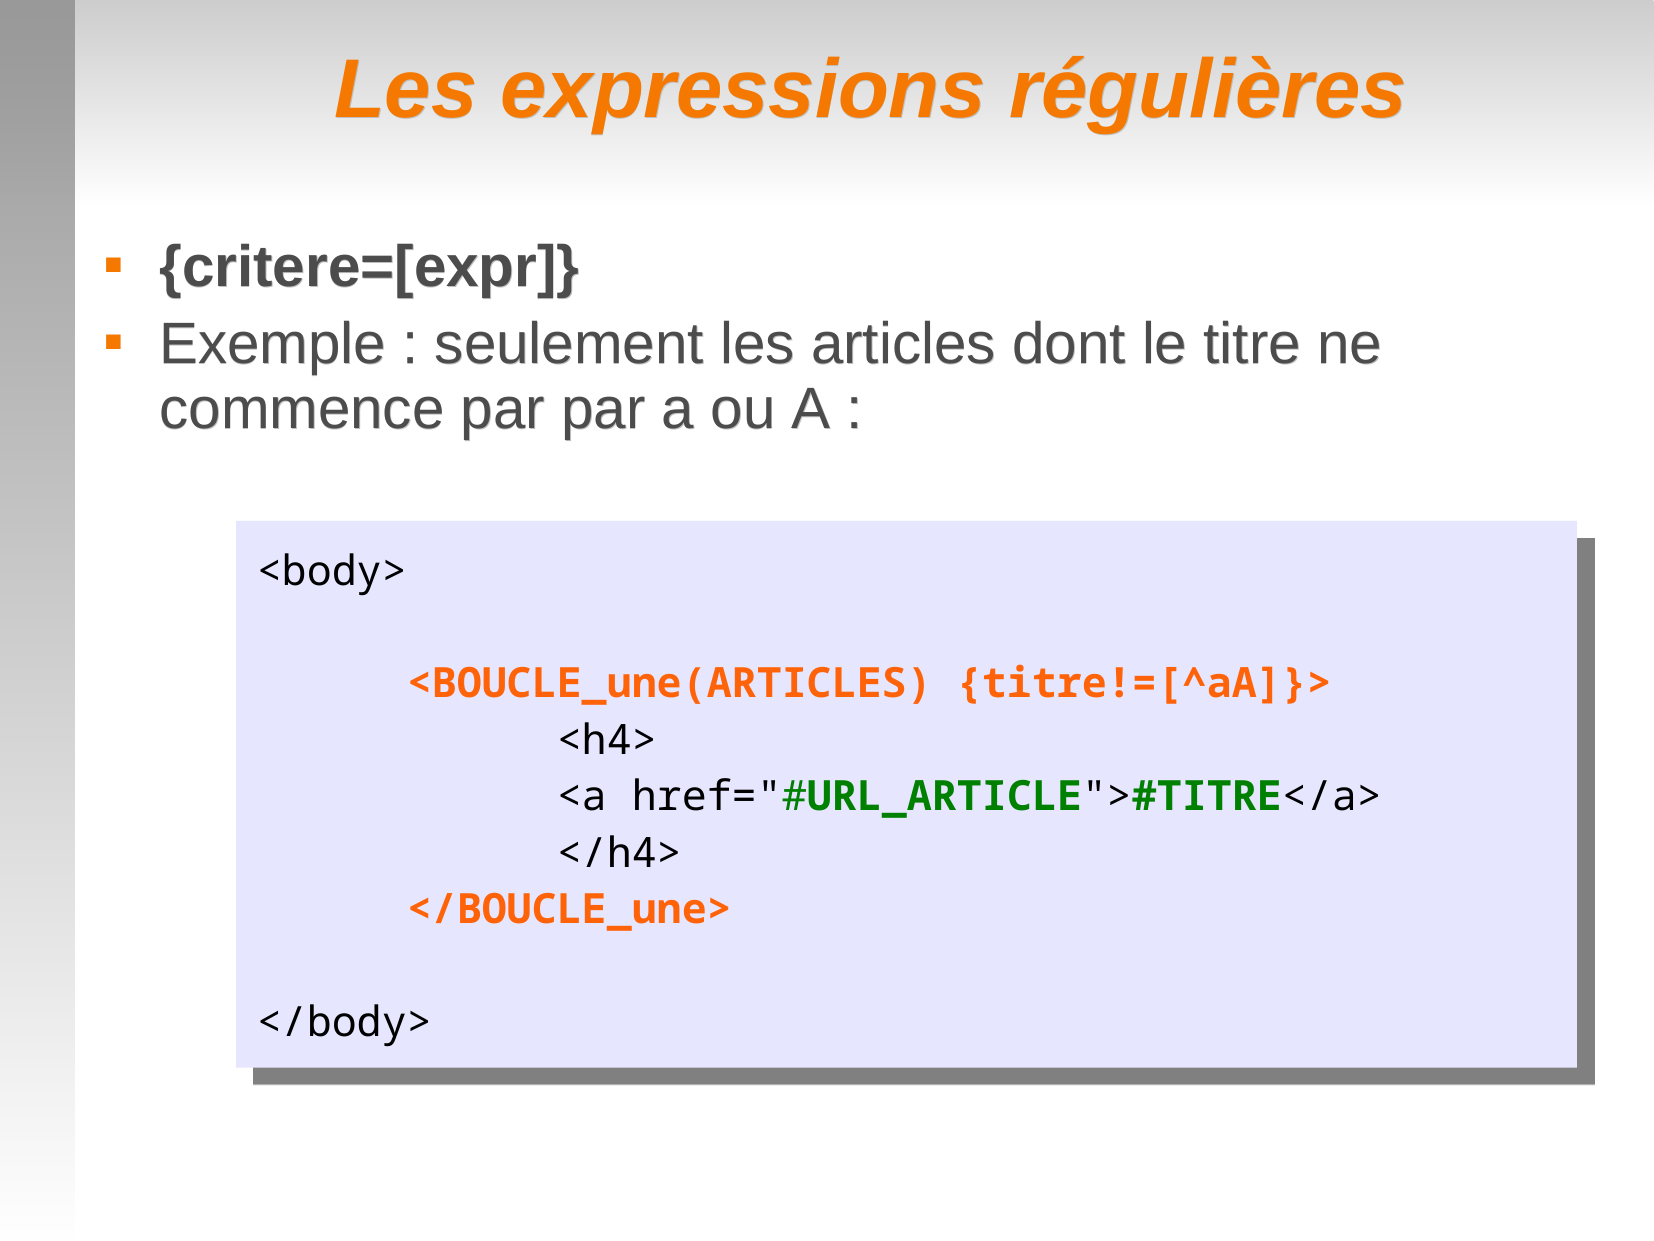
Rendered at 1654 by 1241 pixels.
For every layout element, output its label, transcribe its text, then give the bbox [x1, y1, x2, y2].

title Les expressions régulières [88, 0, 1654, 178]
list {critere=[expr]} Exemple : seulement les articles dont le titre ne commence par par a ou A : [88, 233, 1577, 1241]
